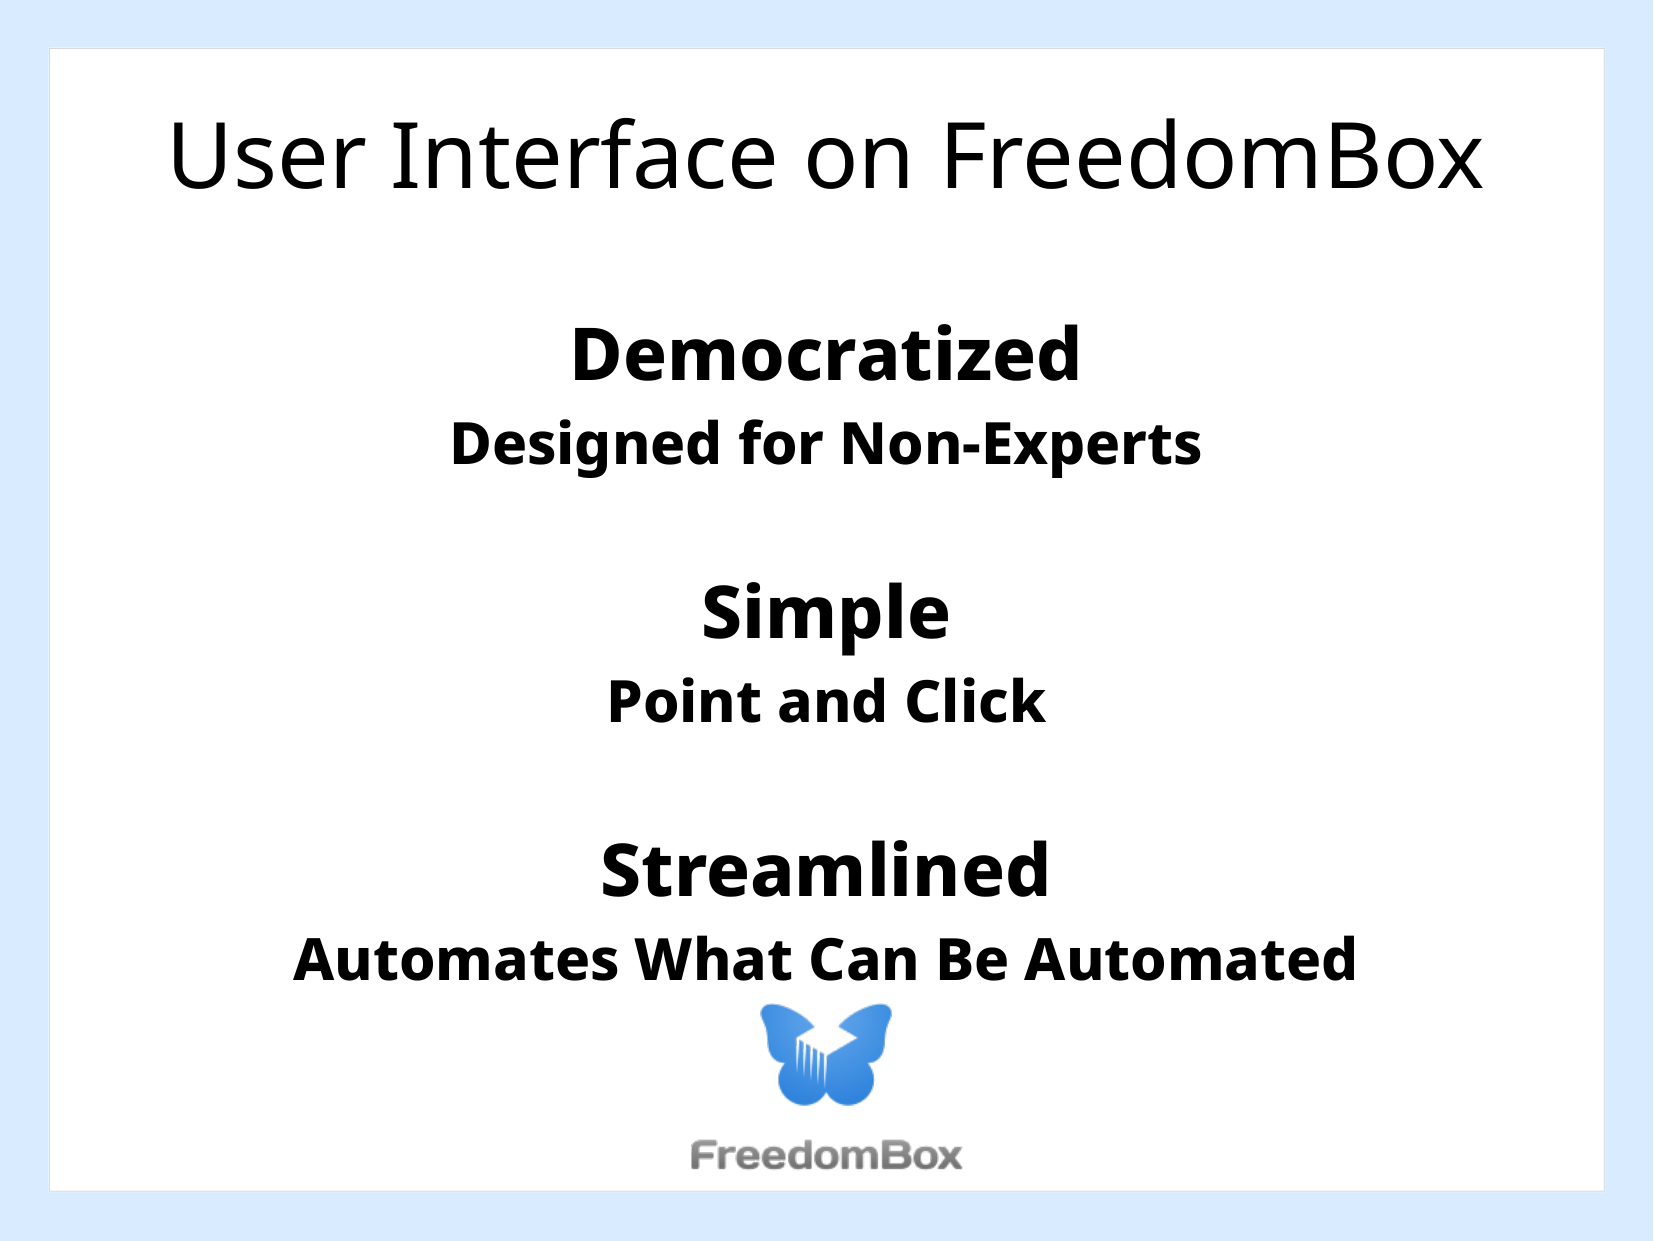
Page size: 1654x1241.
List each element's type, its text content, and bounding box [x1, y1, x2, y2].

title User Interface on FreedomBox [82, 49, 1571, 257]
picture [0, 0, 1654, 1241]
subtitle Democratized Designed for Non-Experts Simple Point and Click Streamlined Automates What Can Be Automated [82, 290, 1571, 1010]
